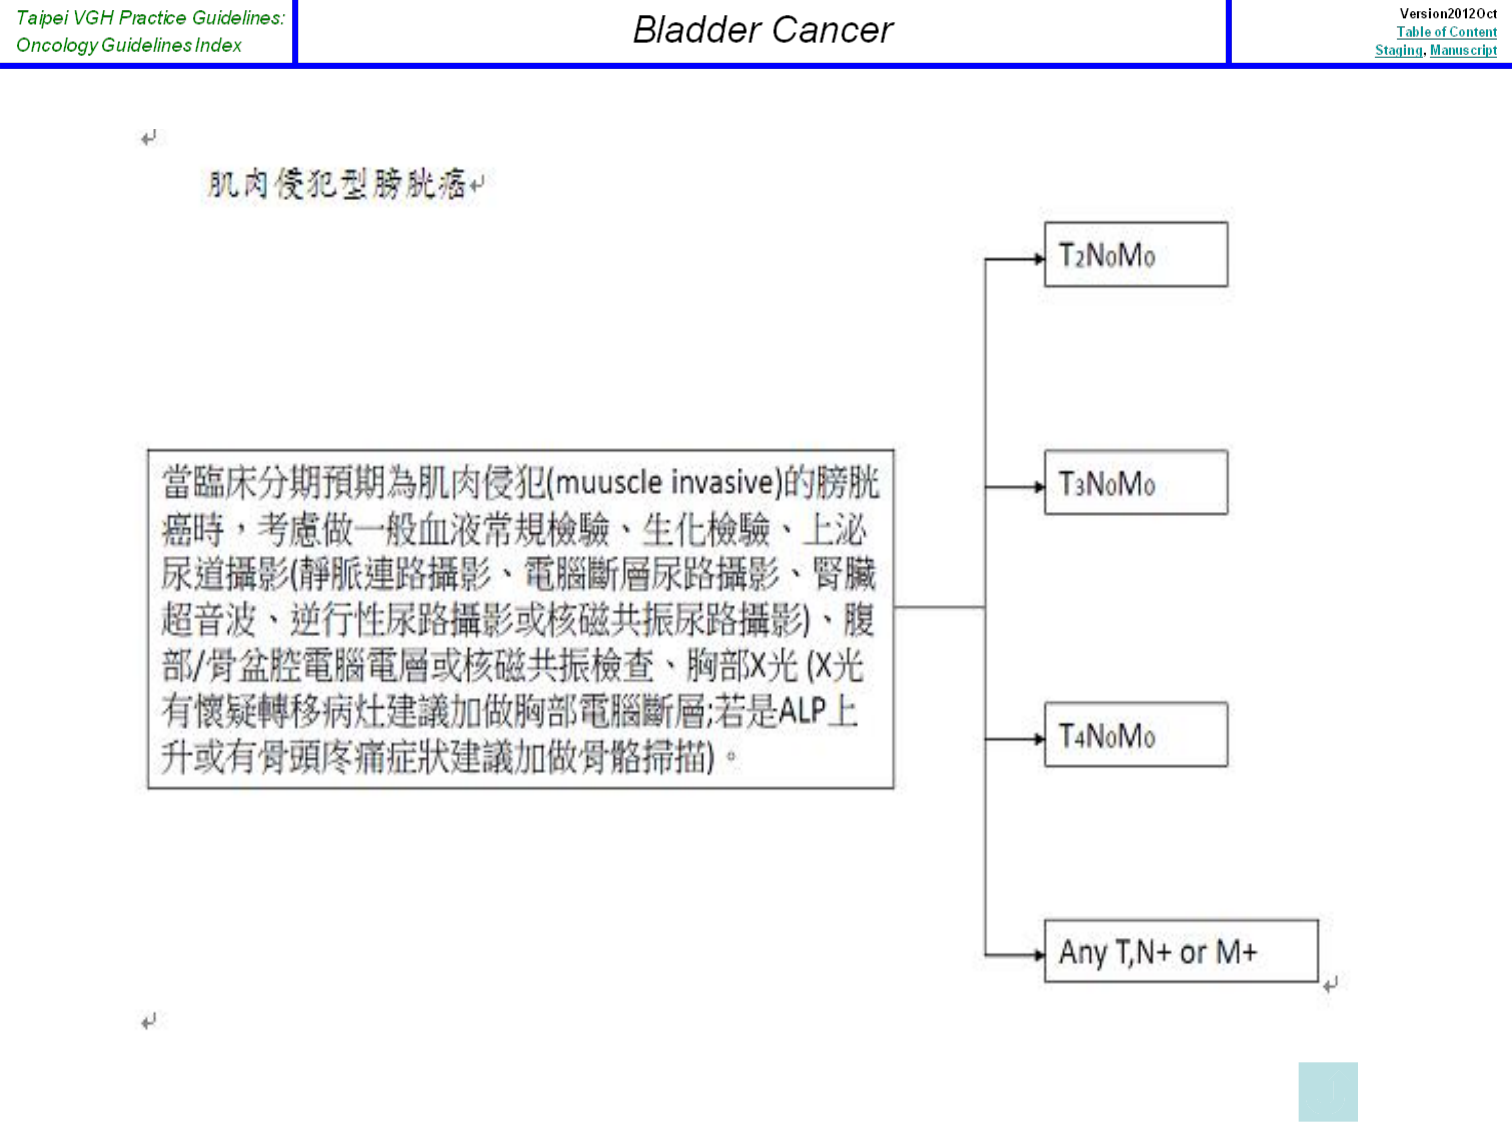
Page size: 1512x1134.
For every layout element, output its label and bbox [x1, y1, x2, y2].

picture [70, 129, 1453, 1040]
